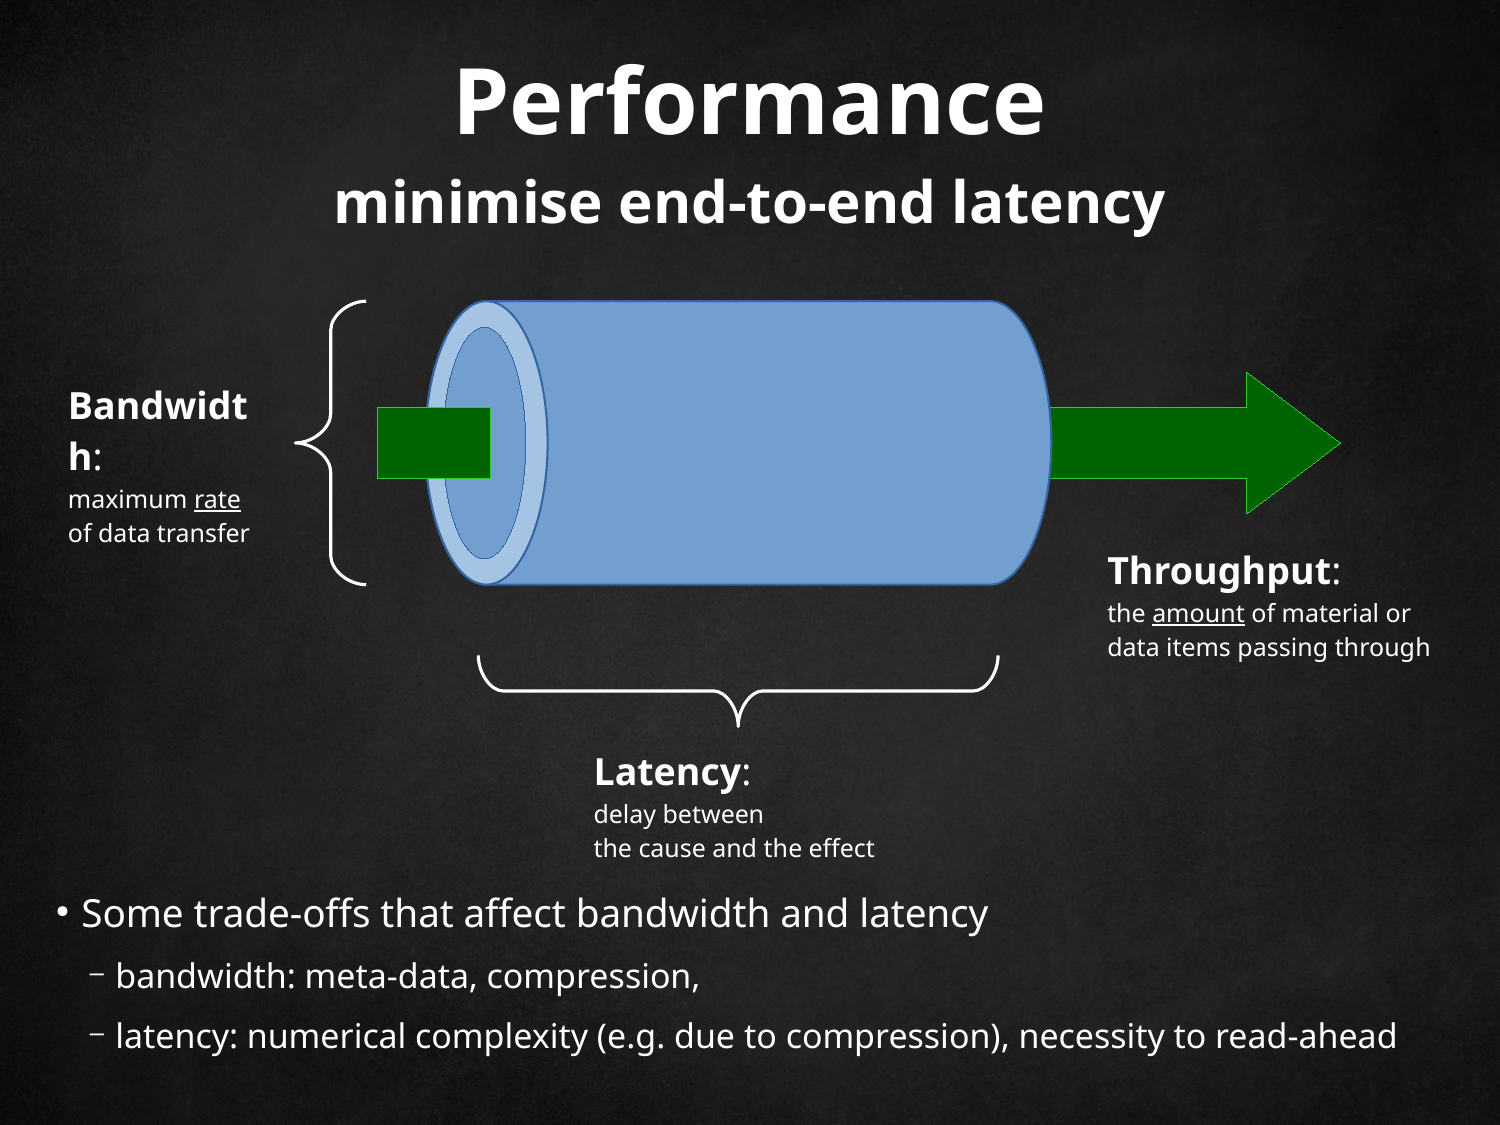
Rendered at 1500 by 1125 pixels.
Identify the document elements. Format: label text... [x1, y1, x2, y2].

text_box [493, 301, 1341, 585]
list Some trade-offs that affect bandwidth and latency bandwidth: meta-data, compression, latency: numerical complexity (e.g. due to compression), necessity to read-ahead [47, 885, 1426, 1069]
text_box [377, 327, 526, 559]
text_box Throughput: the amount of material or data items passing through [1092, 537, 1447, 680]
title Performance minimise end-to-end latency [75, 34, 1425, 244]
picture [0, 0, 1500, 1125]
text_box Latency: delay between the cause and the effect [578, 738, 904, 880]
text_box Bandwidth: maximum rate of data transfer [53, 372, 284, 514]
